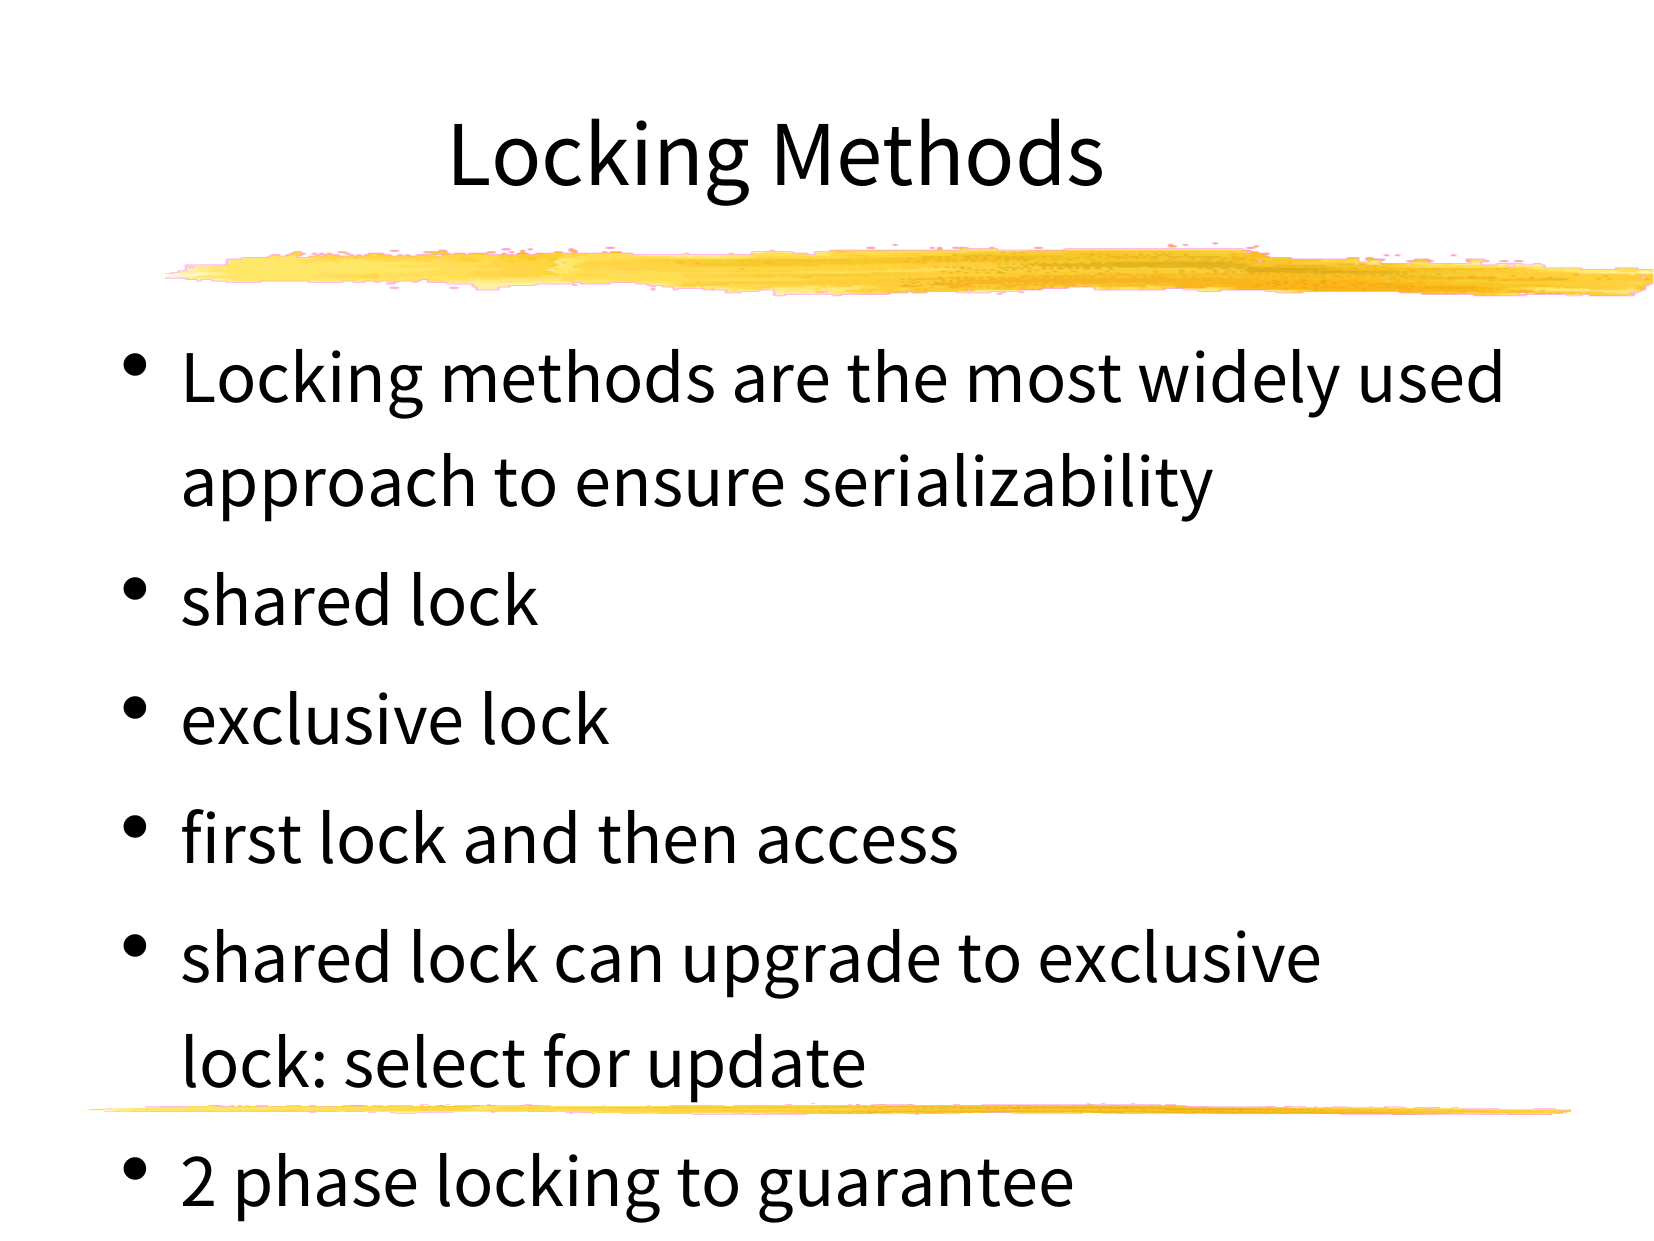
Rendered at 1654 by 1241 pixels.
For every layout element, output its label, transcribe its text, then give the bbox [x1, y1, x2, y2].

picture [165, 237, 1654, 308]
picture [82, 1102, 1571, 1117]
title Locking Methods [73, 39, 1479, 249]
list Locking methods are the most widely used approach to ensure serializability shared lock exclusive lock first lock and then access shared lock can upgrade to exclusive lock: select for update 2 phase locking to guarantee serializability [124, 316, 1530, 1067]
